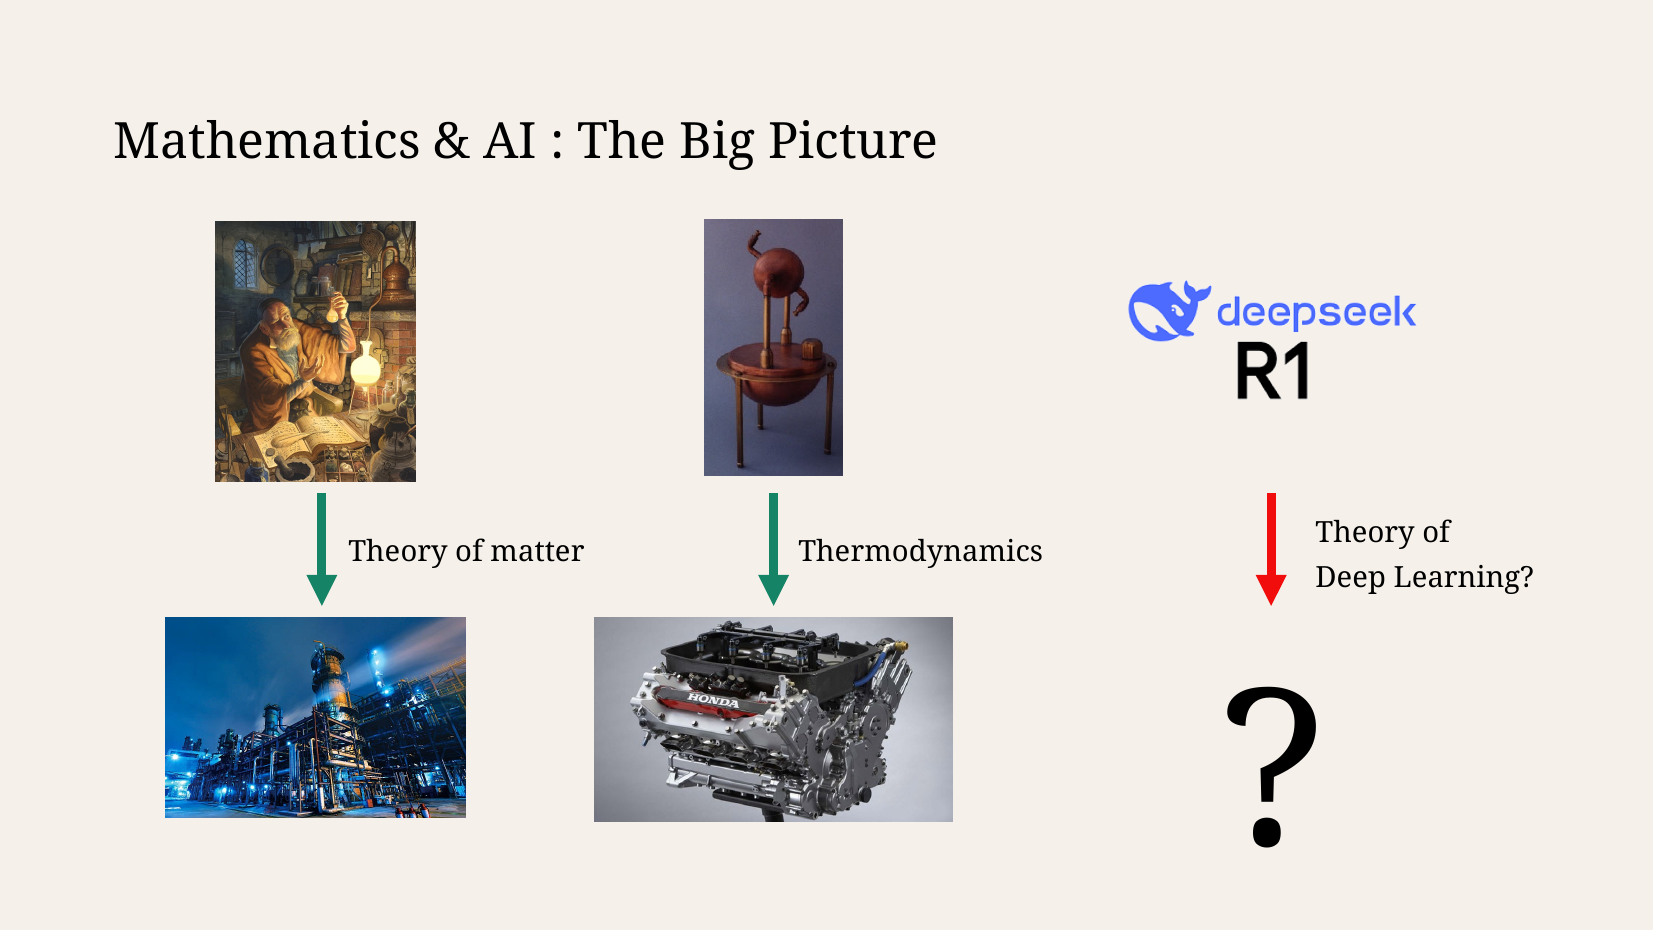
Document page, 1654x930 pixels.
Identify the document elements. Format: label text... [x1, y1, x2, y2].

text_box Theory of Deep Learning? [1300, 501, 1556, 601]
text_box Thermodynamics [783, 501, 1122, 601]
picture [1095, 241, 1450, 440]
text_box Theory of matter [333, 501, 672, 601]
picture [704, 219, 843, 476]
picture [165, 617, 466, 818]
picture [215, 221, 416, 482]
text_box ? [1178, 642, 1367, 879]
picture [594, 617, 953, 822]
title Mathematics & AI : The Big Picture [113, 49, 1540, 230]
